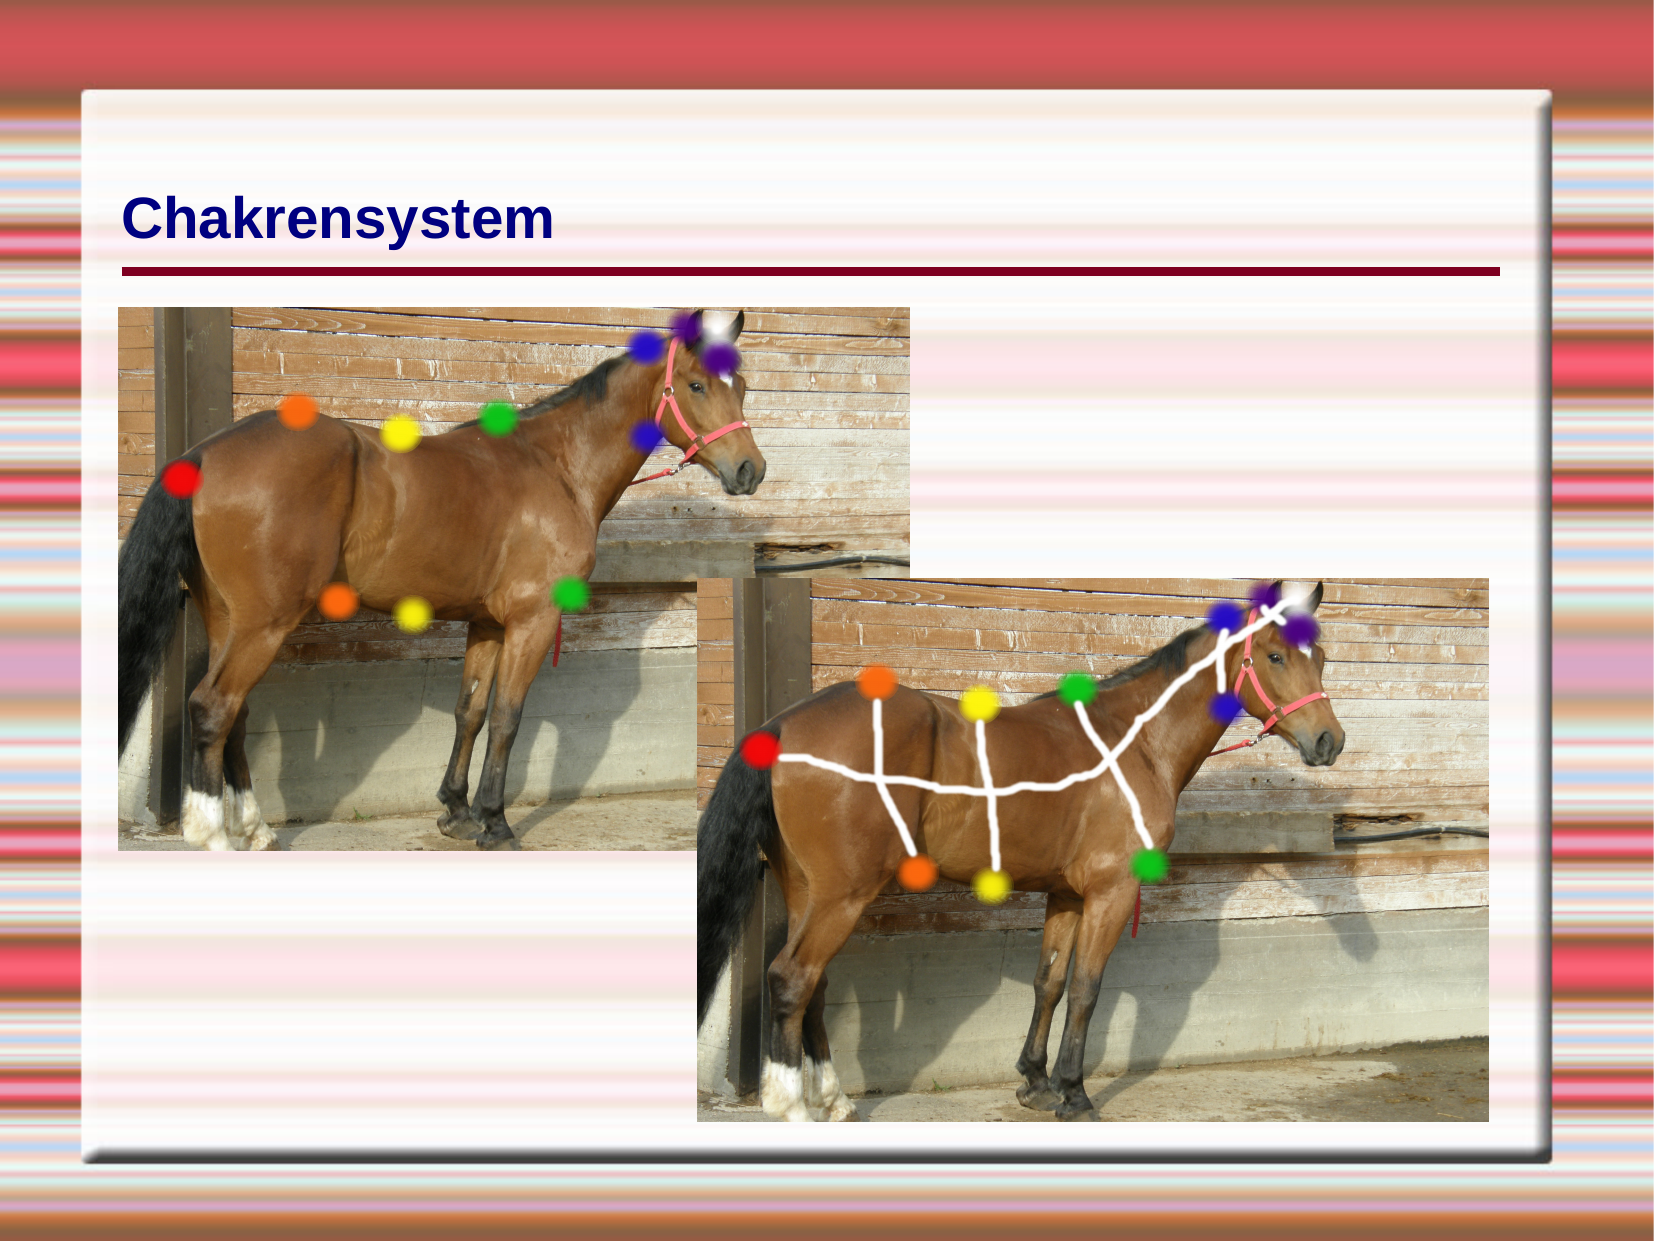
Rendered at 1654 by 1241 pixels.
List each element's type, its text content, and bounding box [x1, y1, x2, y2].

picture [0, 0, 1654, 1241]
title Chakrensystem [121, 114, 1534, 322]
